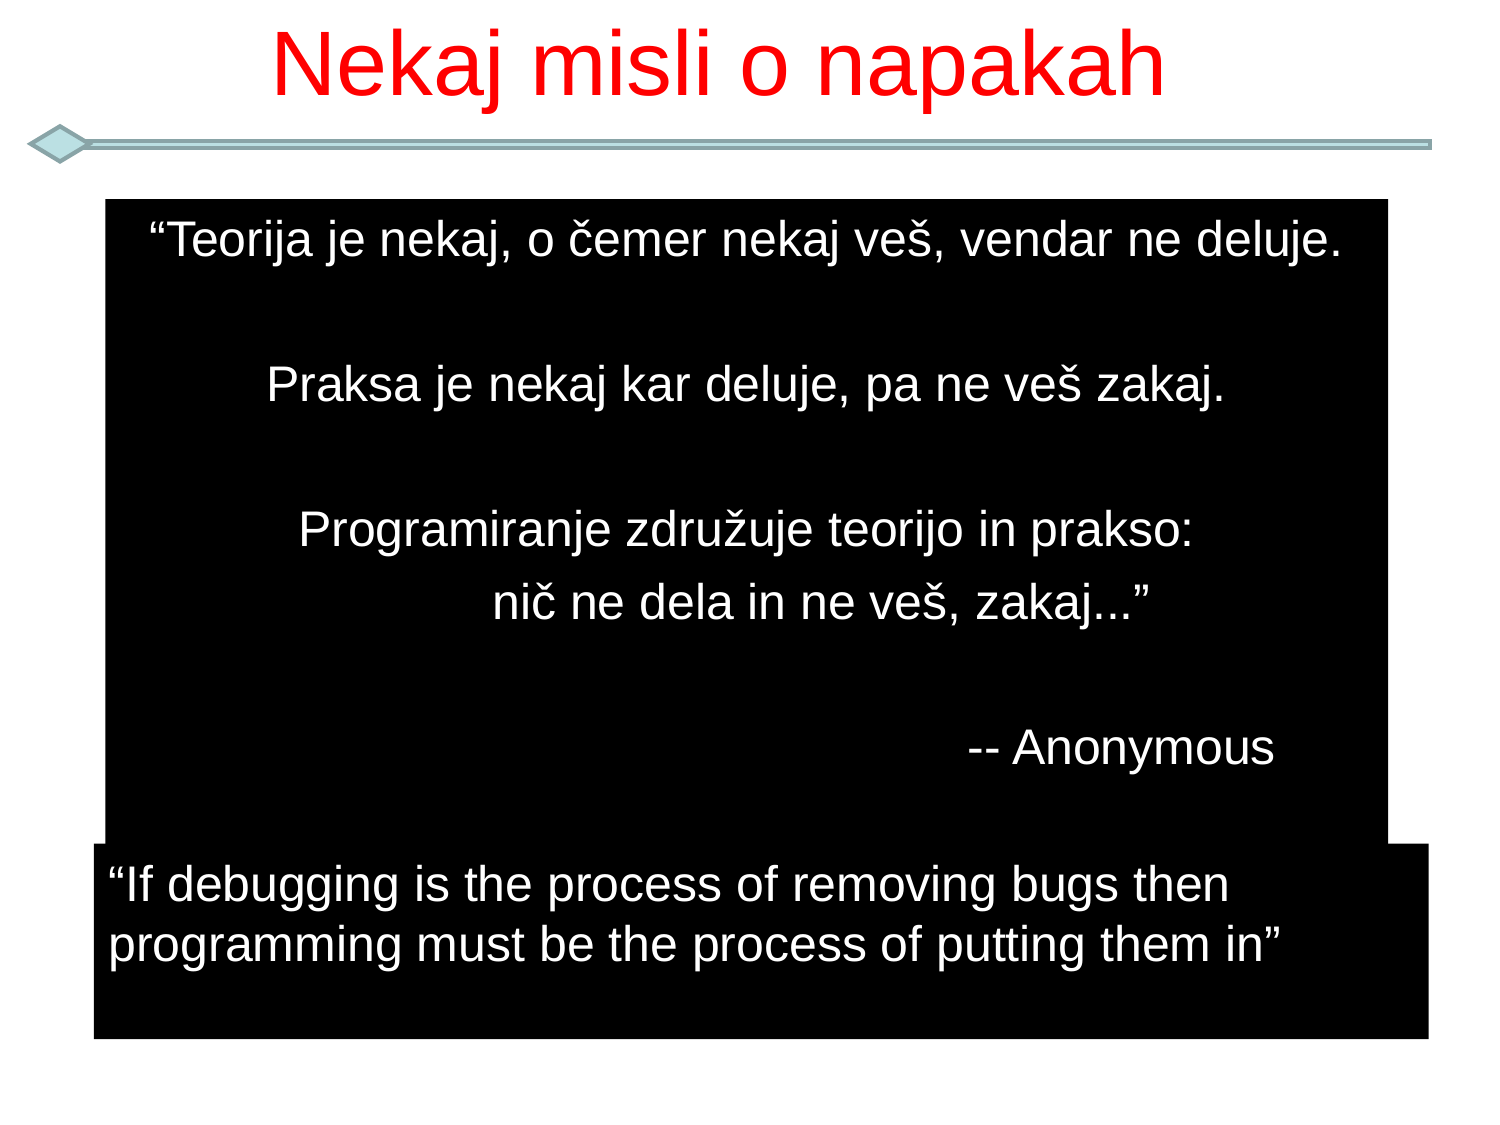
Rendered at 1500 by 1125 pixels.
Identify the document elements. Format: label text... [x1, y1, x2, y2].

text_box “Teorija je nekaj, o čemer nekaj veš, vendar ne deluje. Praksa je nekaj kar deluje, pa ne veš zakaj. Programiranje združuje teorijo in prakso: nič ne dela in ne veš, zakaj...” -- Anonymous [105, 199, 1389, 843]
text_box “If debugging is the process of removing bugs then programming must be the process of putting them in” [93, 843, 1429, 1040]
title Nekaj misli o napakah [82, 0, 1358, 122]
